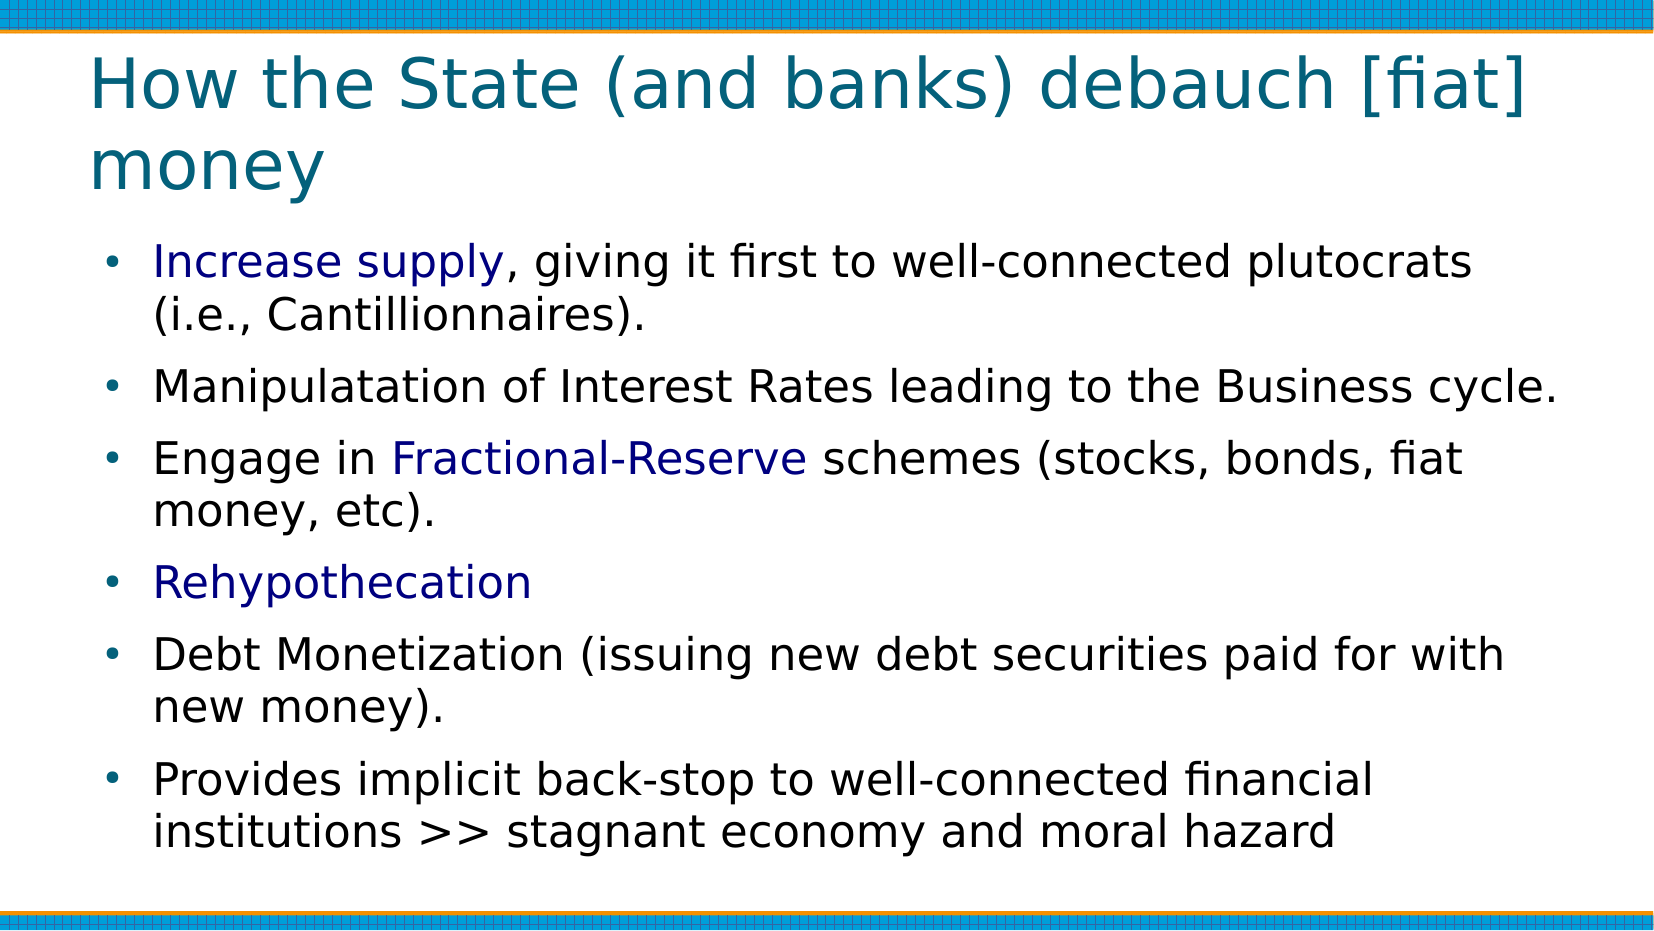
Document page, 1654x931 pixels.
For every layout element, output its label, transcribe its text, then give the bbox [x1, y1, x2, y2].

title How the State (and banks) debauch [fiat] money [88, 44, 1565, 207]
list Increase supply, giving it first to well-connected plutocrats (i.e., Cantillionnaires). Manipulatation of Interest Rates leading to the Business cycle. Engage in Fractional-Reserve schemes (stocks, bonds, fiat money, etc). Rehypothecation Debt Monetization (issuing new debt securities paid for with new money). Provides implicit back-stop to well-connected financial institutions >> stagnant economy and moral hazard [88, 236, 1565, 901]
